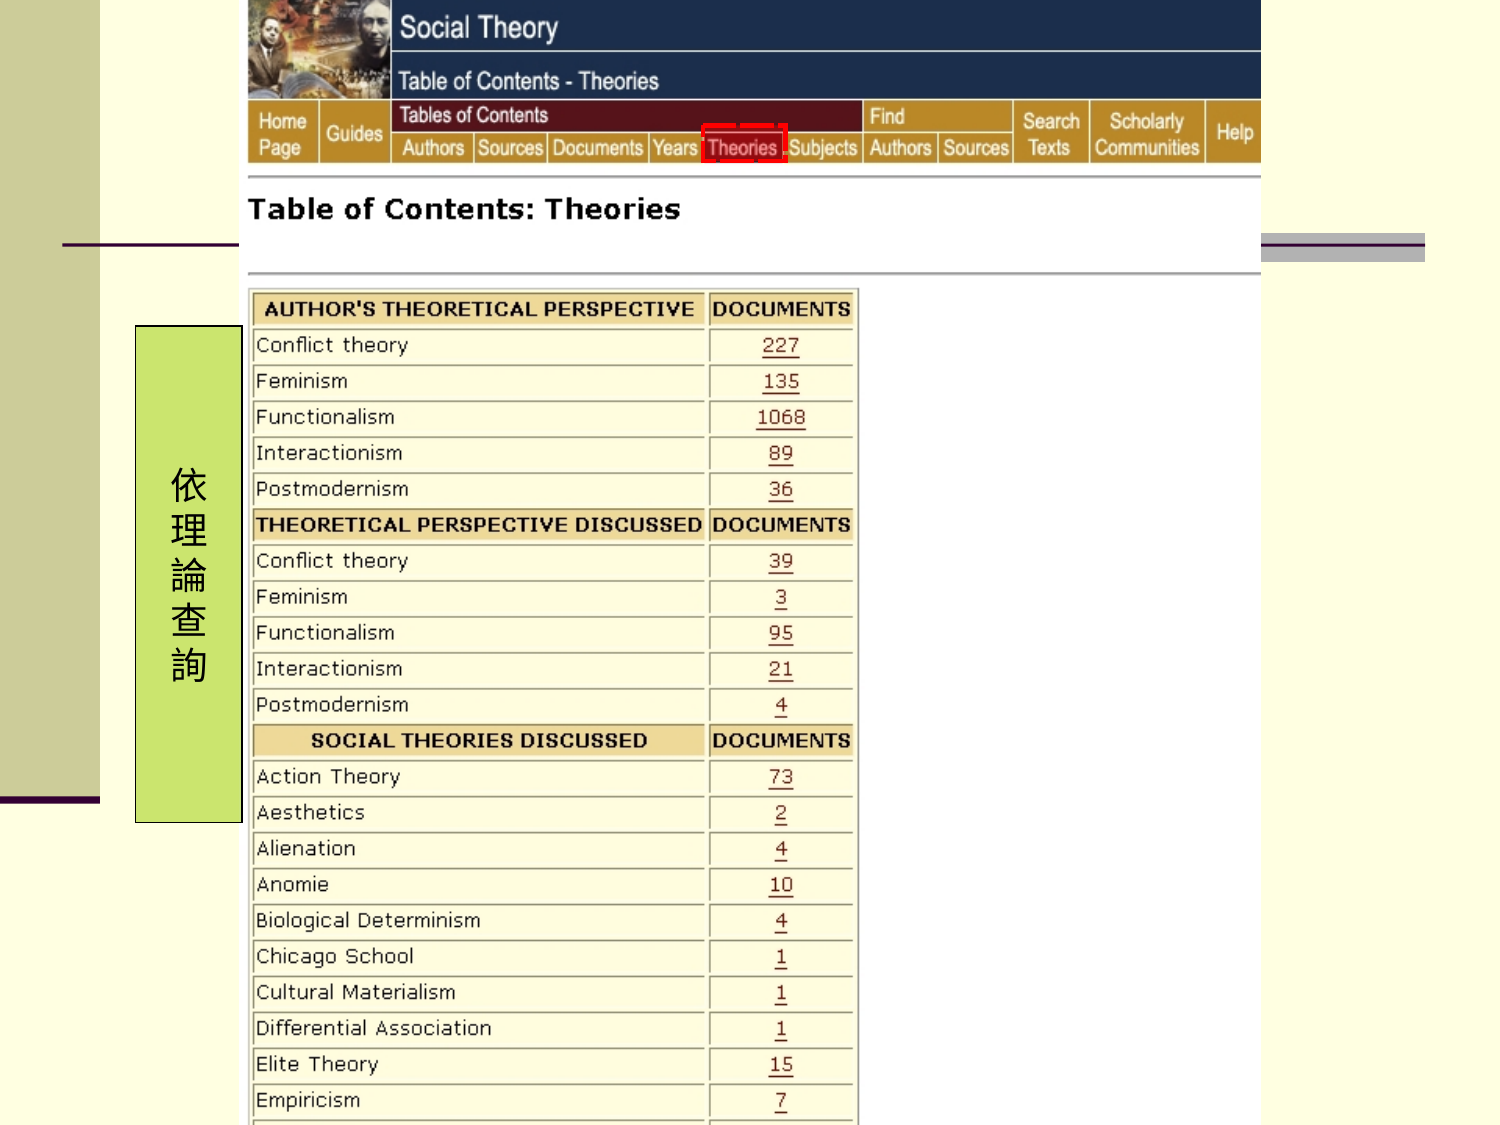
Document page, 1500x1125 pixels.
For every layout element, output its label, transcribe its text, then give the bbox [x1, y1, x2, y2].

text_box 依 理 論 查 詢 [136, 326, 242, 822]
text_box [703, 125, 785, 161]
picture [239, 0, 1261, 1125]
